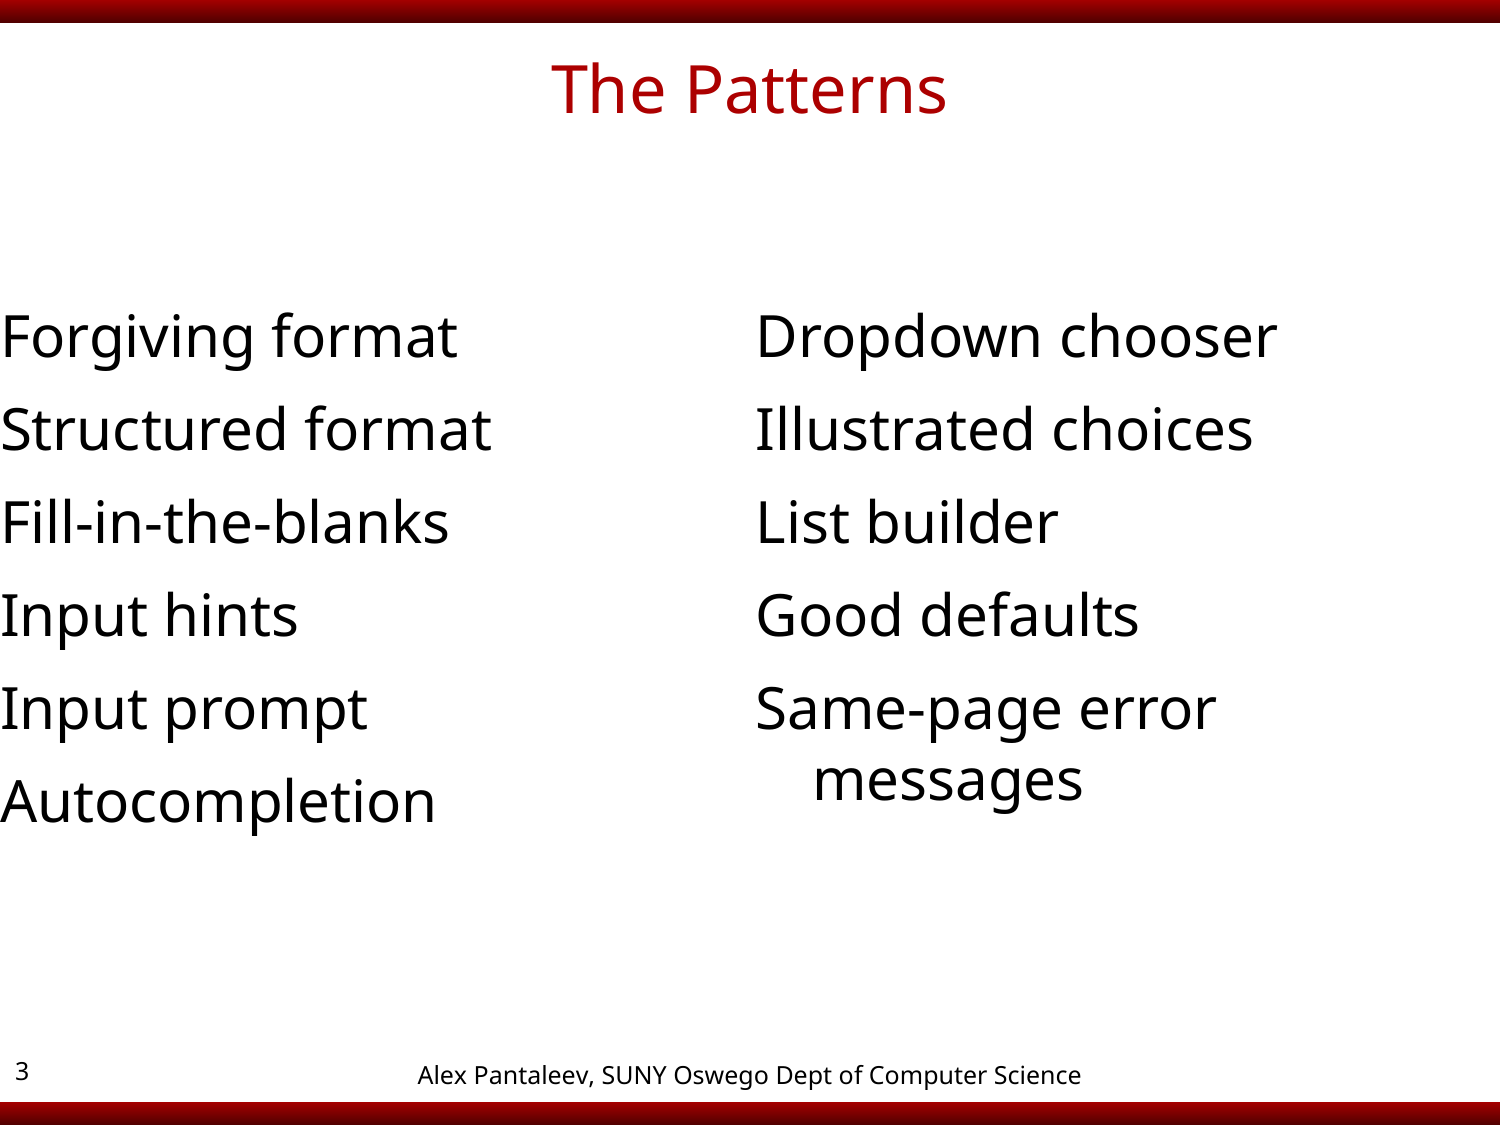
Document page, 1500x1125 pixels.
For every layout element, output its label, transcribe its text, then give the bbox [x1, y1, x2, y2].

list Dropdown chooser Illustrated choices List builder Good defaults Same-page error messages [755, 299, 1476, 1048]
title The Patterns [0, 24, 1500, 150]
list Forgiving format Structured format Fill-in-the-blanks Input hints Input prompt Autocompletion [0, 299, 720, 1063]
